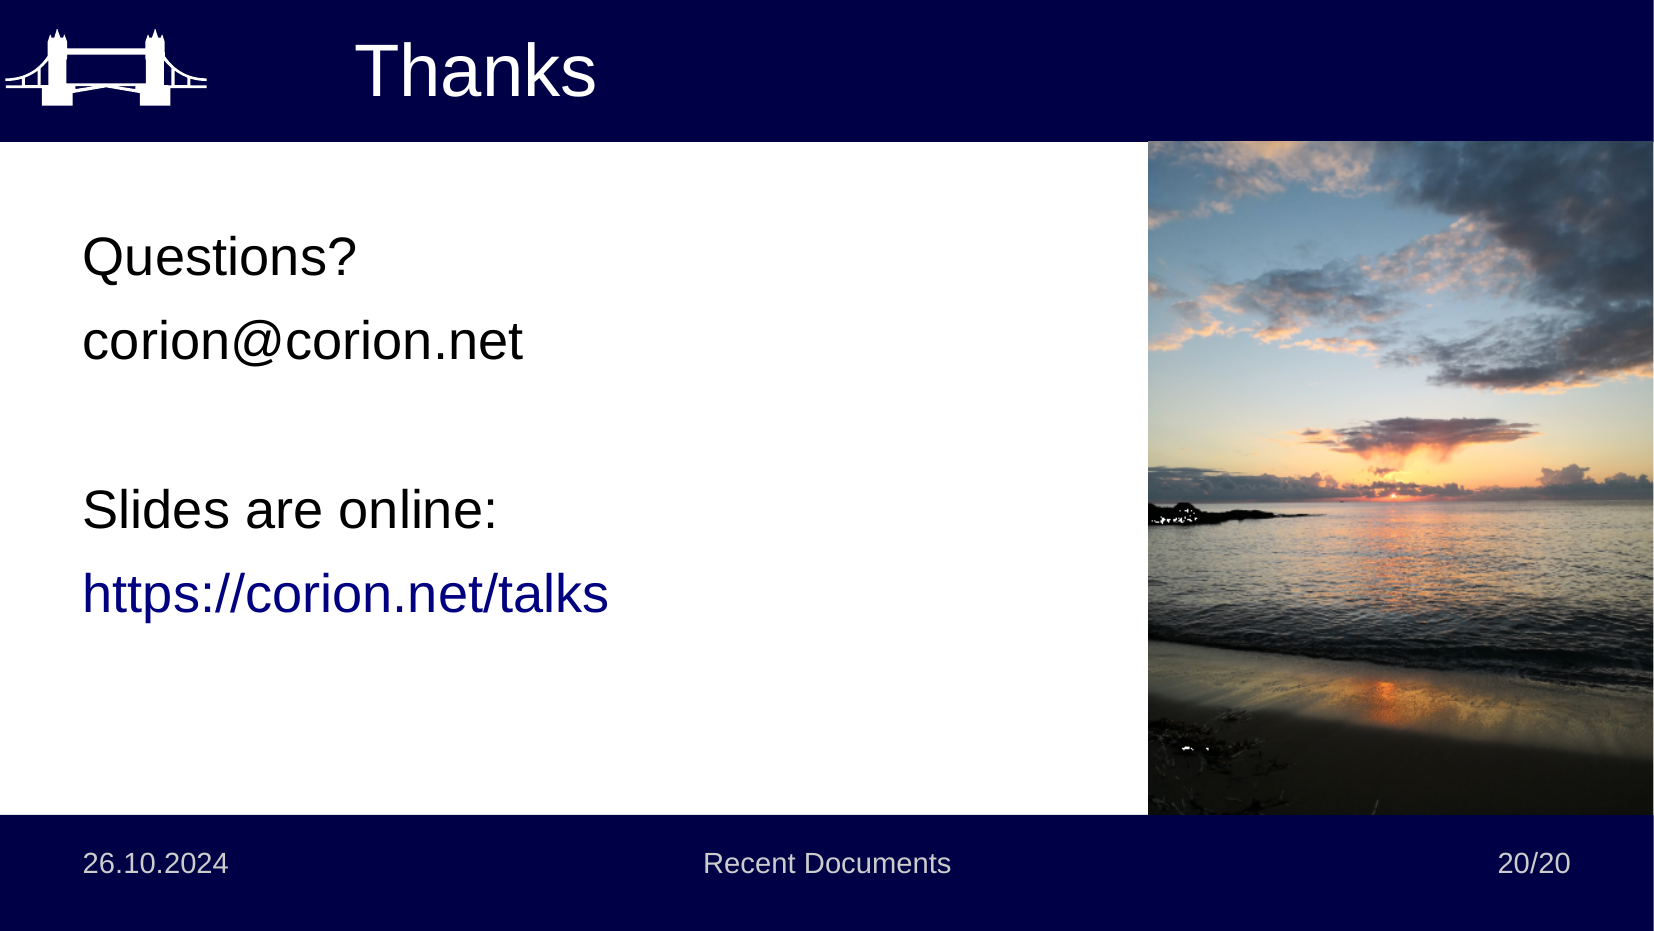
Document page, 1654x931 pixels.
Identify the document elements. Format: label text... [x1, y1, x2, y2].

picture [1148, 141, 1654, 815]
title Thanks [354, 5, 1654, 136]
list Questions? corion@corion.net Slides are online: https://corion.net/talks [82, 141, 809, 815]
